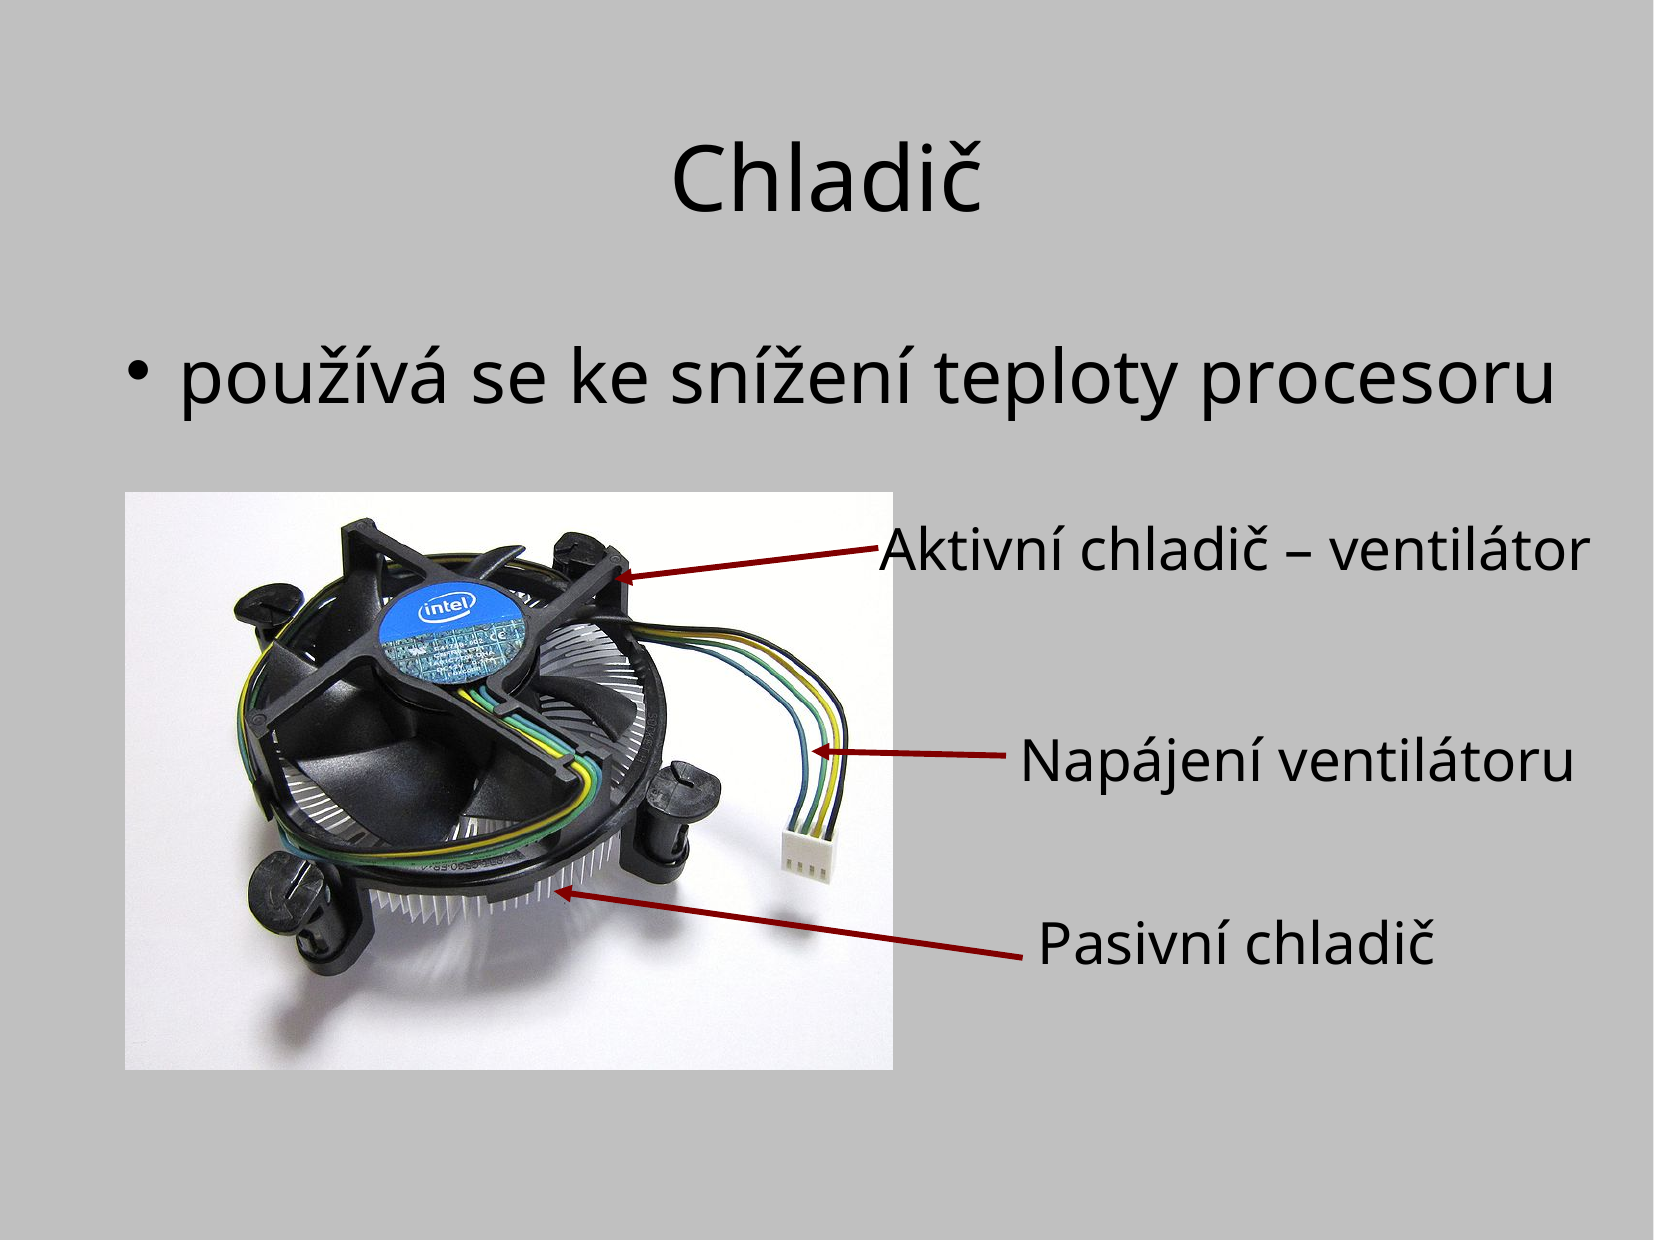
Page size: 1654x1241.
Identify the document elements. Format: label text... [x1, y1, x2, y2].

list používá se ke snížení teploty procesoru [108, 340, 1597, 459]
picture [125, 492, 893, 1070]
text_box Aktivní chladič – ventilátor [864, 511, 1571, 592]
text_box Pasivní chladič [1023, 904, 1443, 1008]
title Chladič [82, 49, 1571, 257]
text_box Napájení ventilátoru [1004, 722, 1554, 803]
